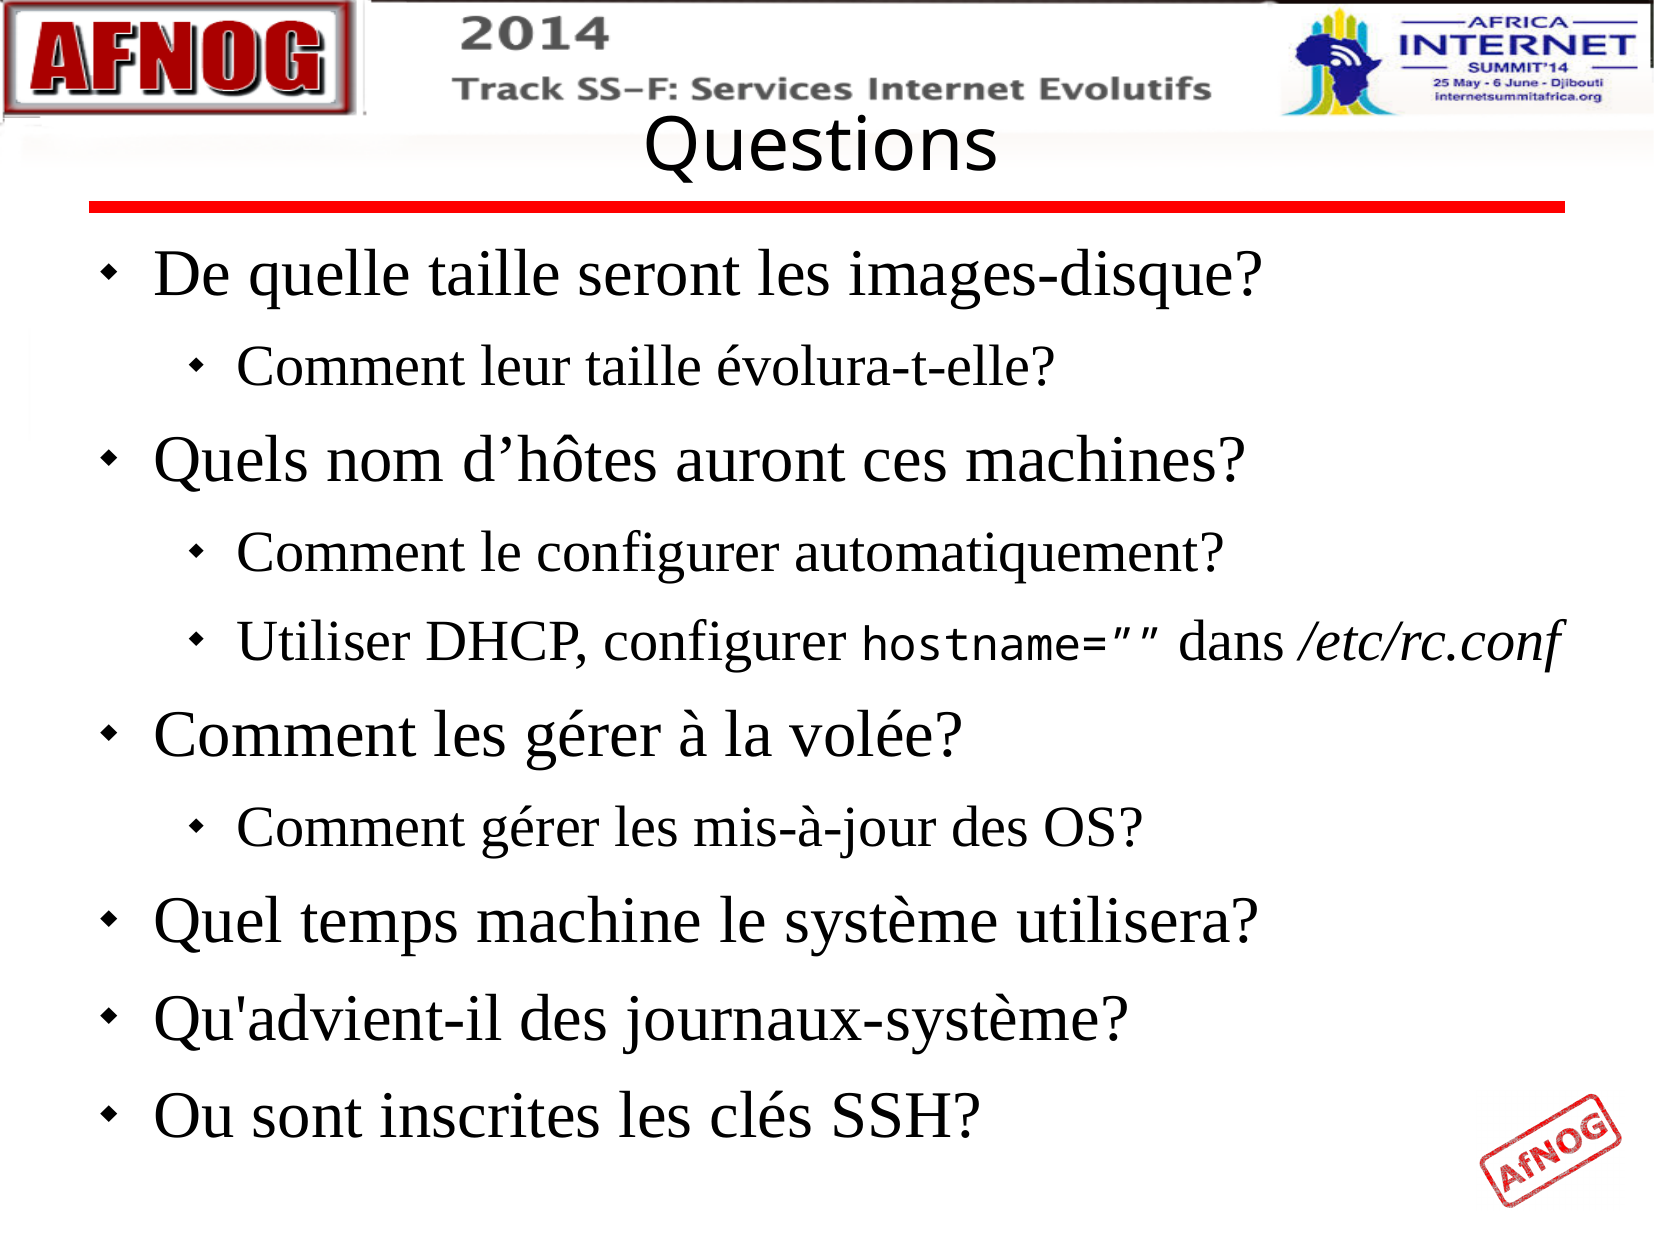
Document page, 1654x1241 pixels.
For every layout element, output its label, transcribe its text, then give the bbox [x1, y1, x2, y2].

title Questions [76, 53, 1565, 231]
picture [0, 0, 1654, 1241]
list De quelle taille seront les images-disque? Comment leur taille évolura-t-elle? Quels nom d’hôtes auront ces machines? Comment le configurer automatiquement? Utiliser DHCP, configurer hostname=”” dans /etc/rc.conf Comment les gérer à la volée? Comment gérer les mis-à-jour des OS? Quel temps machine le système utilisera? Qu'advient-il des journaux-système? Ou sont inscrites les clés SSH? [82, 236, 1571, 1153]
